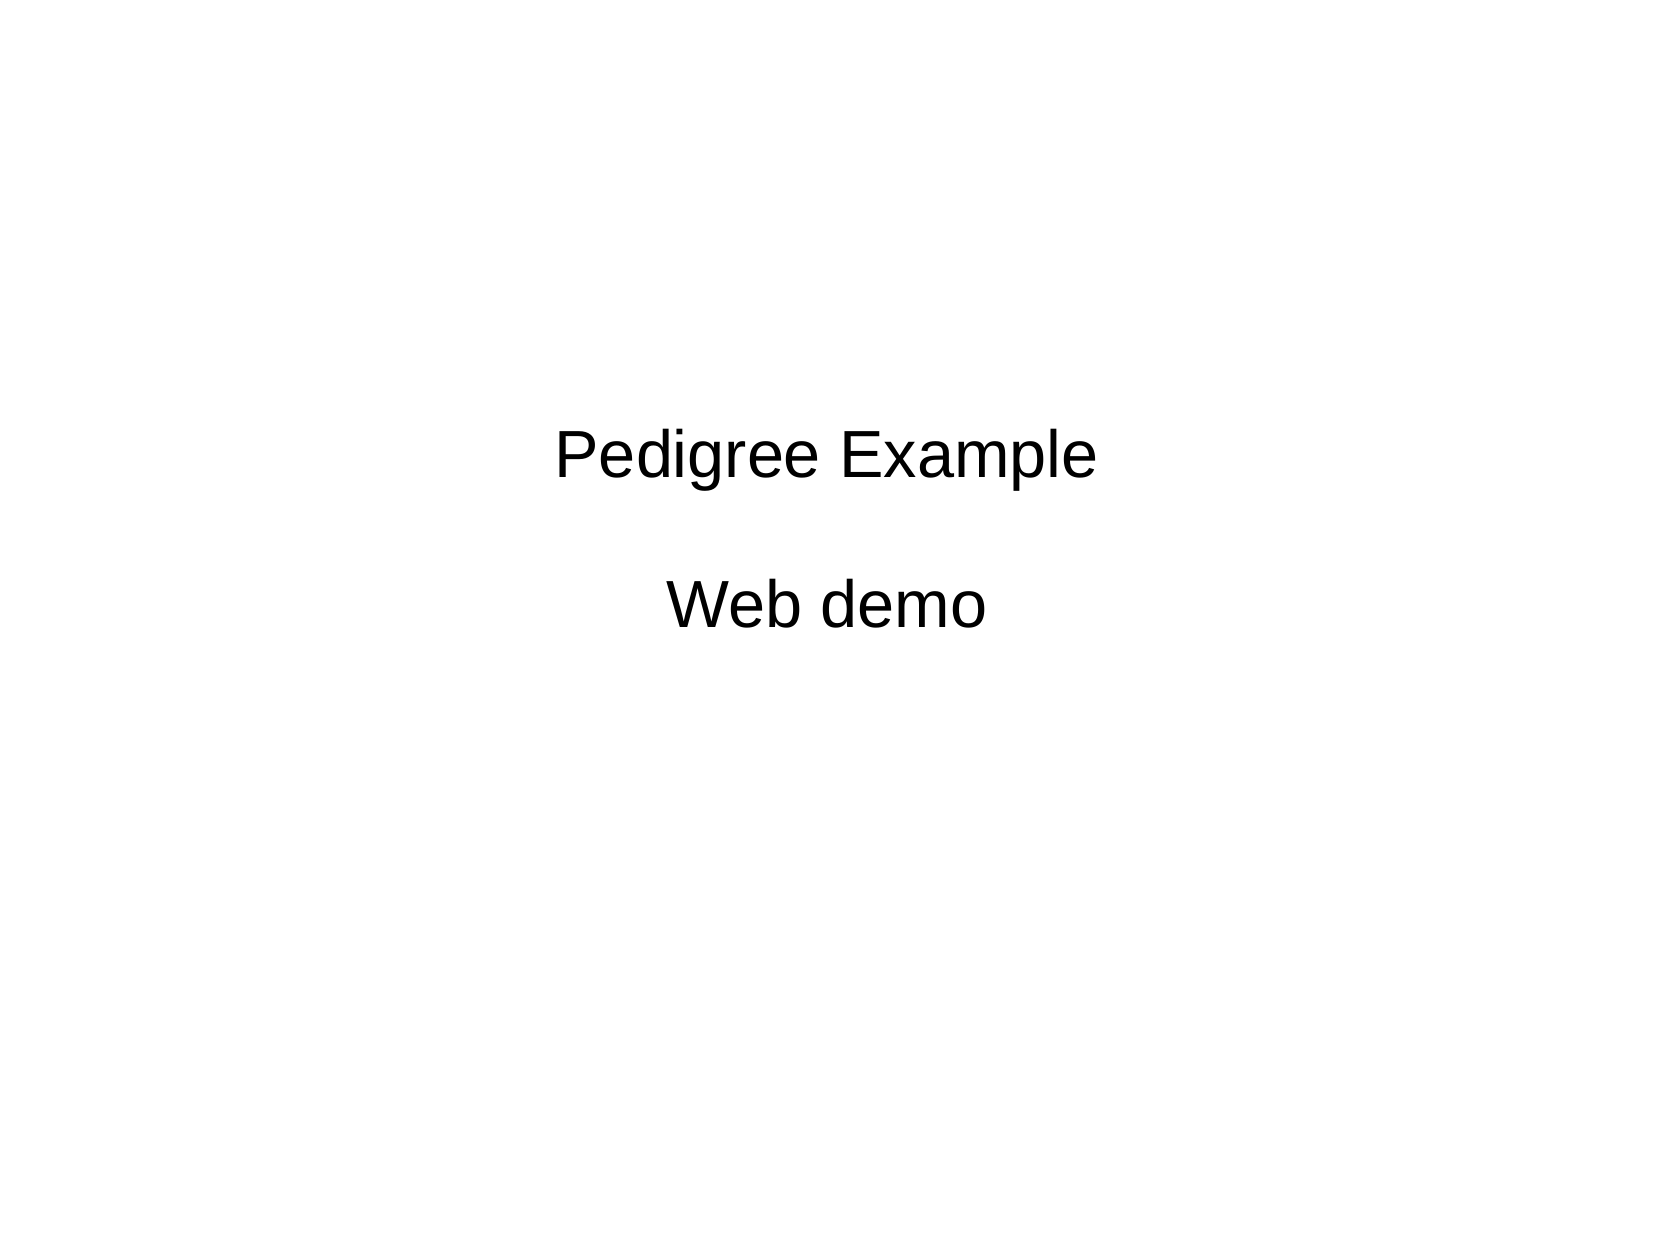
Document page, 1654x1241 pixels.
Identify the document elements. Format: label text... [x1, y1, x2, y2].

subtitle Pedigree Example Web demo [82, 49, 1571, 1010]
